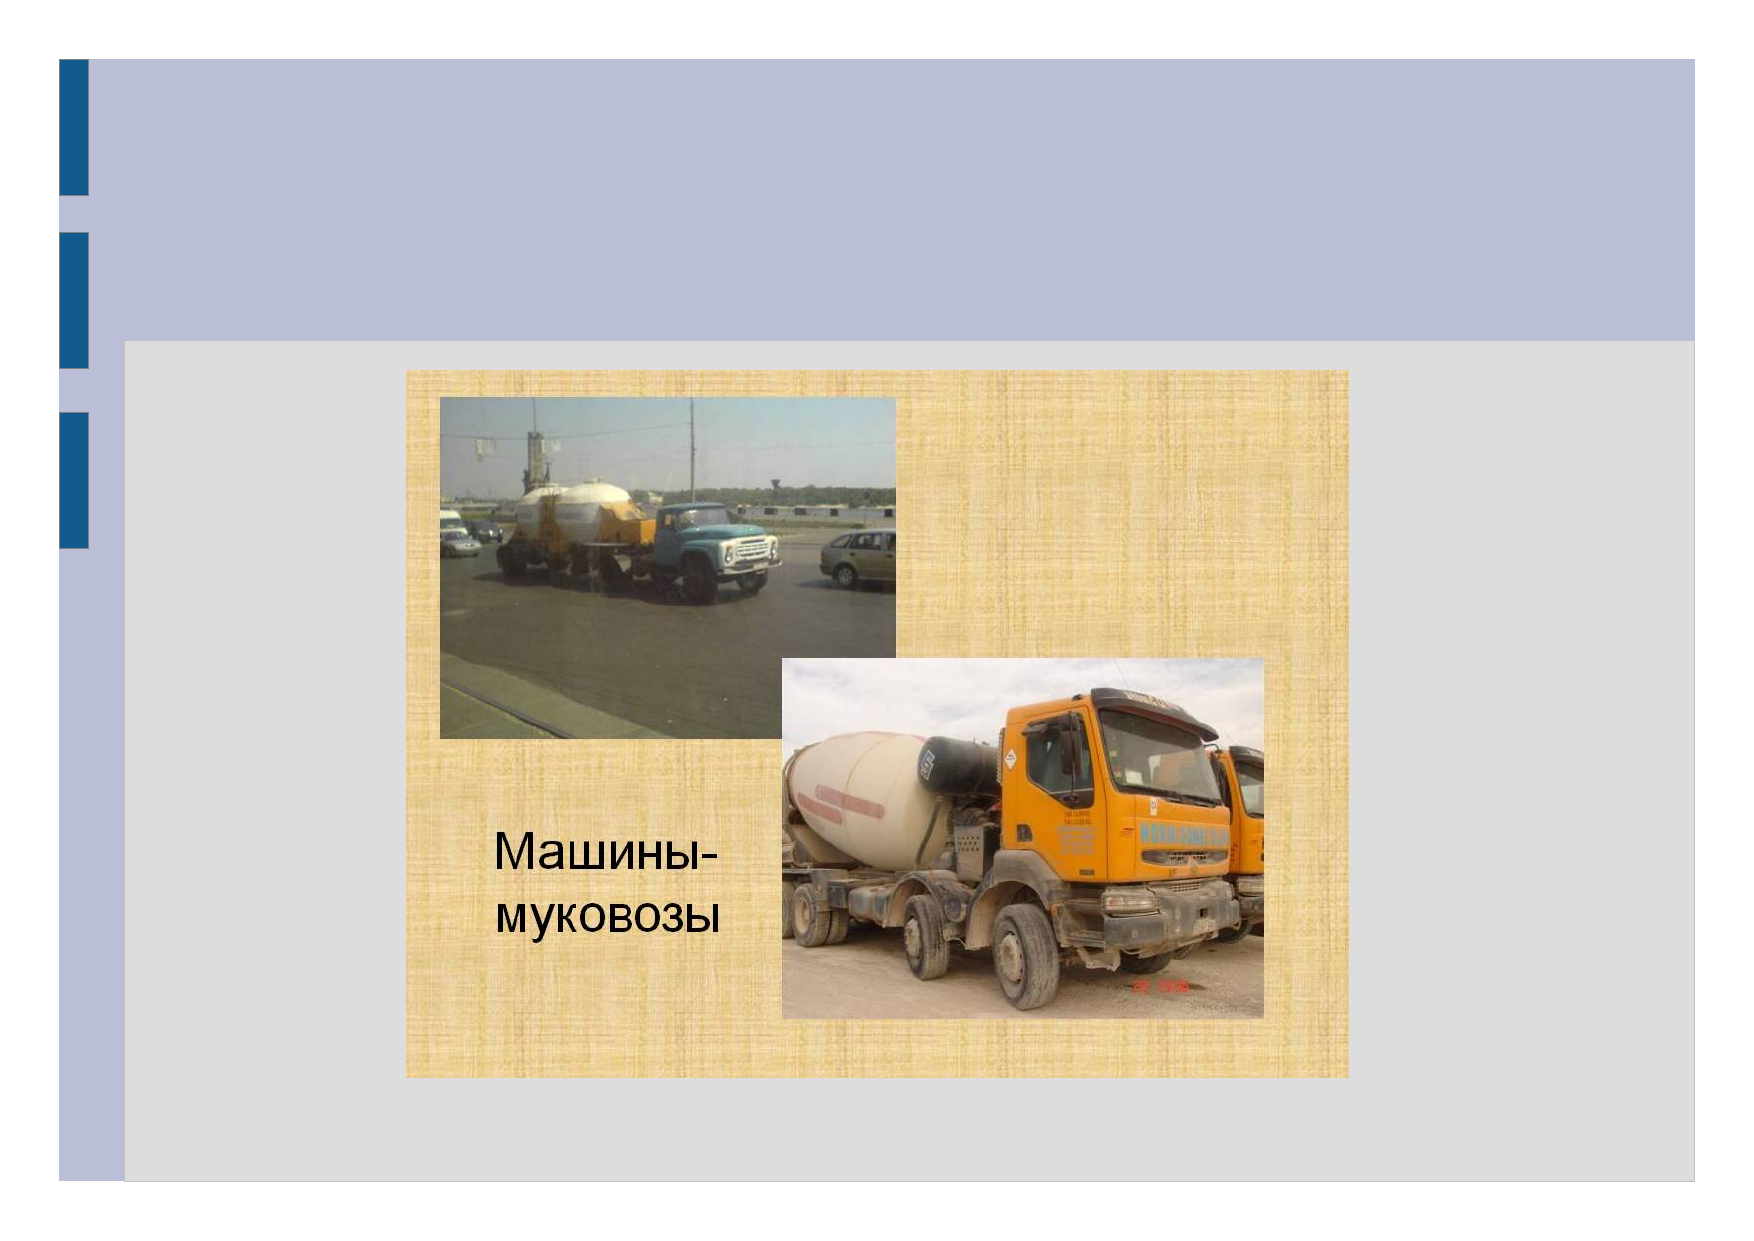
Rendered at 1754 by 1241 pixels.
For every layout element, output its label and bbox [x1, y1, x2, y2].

picture [406, 370, 1349, 1078]
